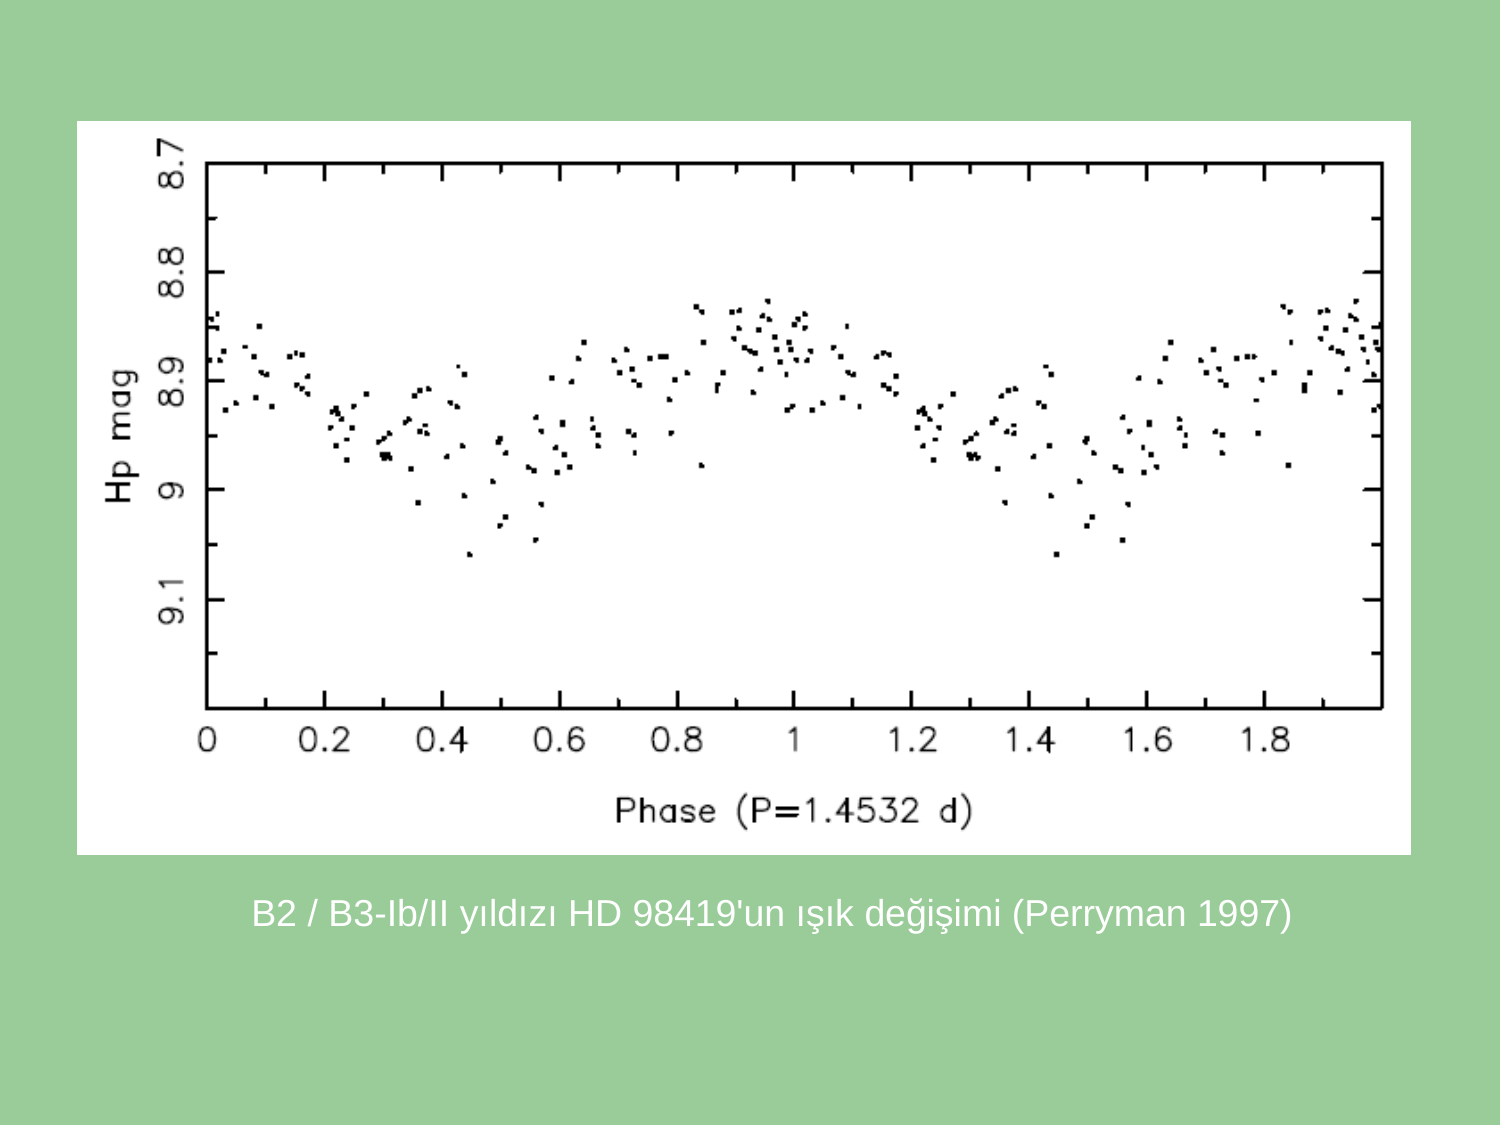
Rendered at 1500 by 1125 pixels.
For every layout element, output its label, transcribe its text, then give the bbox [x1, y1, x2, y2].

text_box B2 / B3-Ib/II yıldızı HD 98419'un ışık değişimi (Perryman 1997) [180, 885, 1366, 942]
picture [77, 121, 1411, 856]
